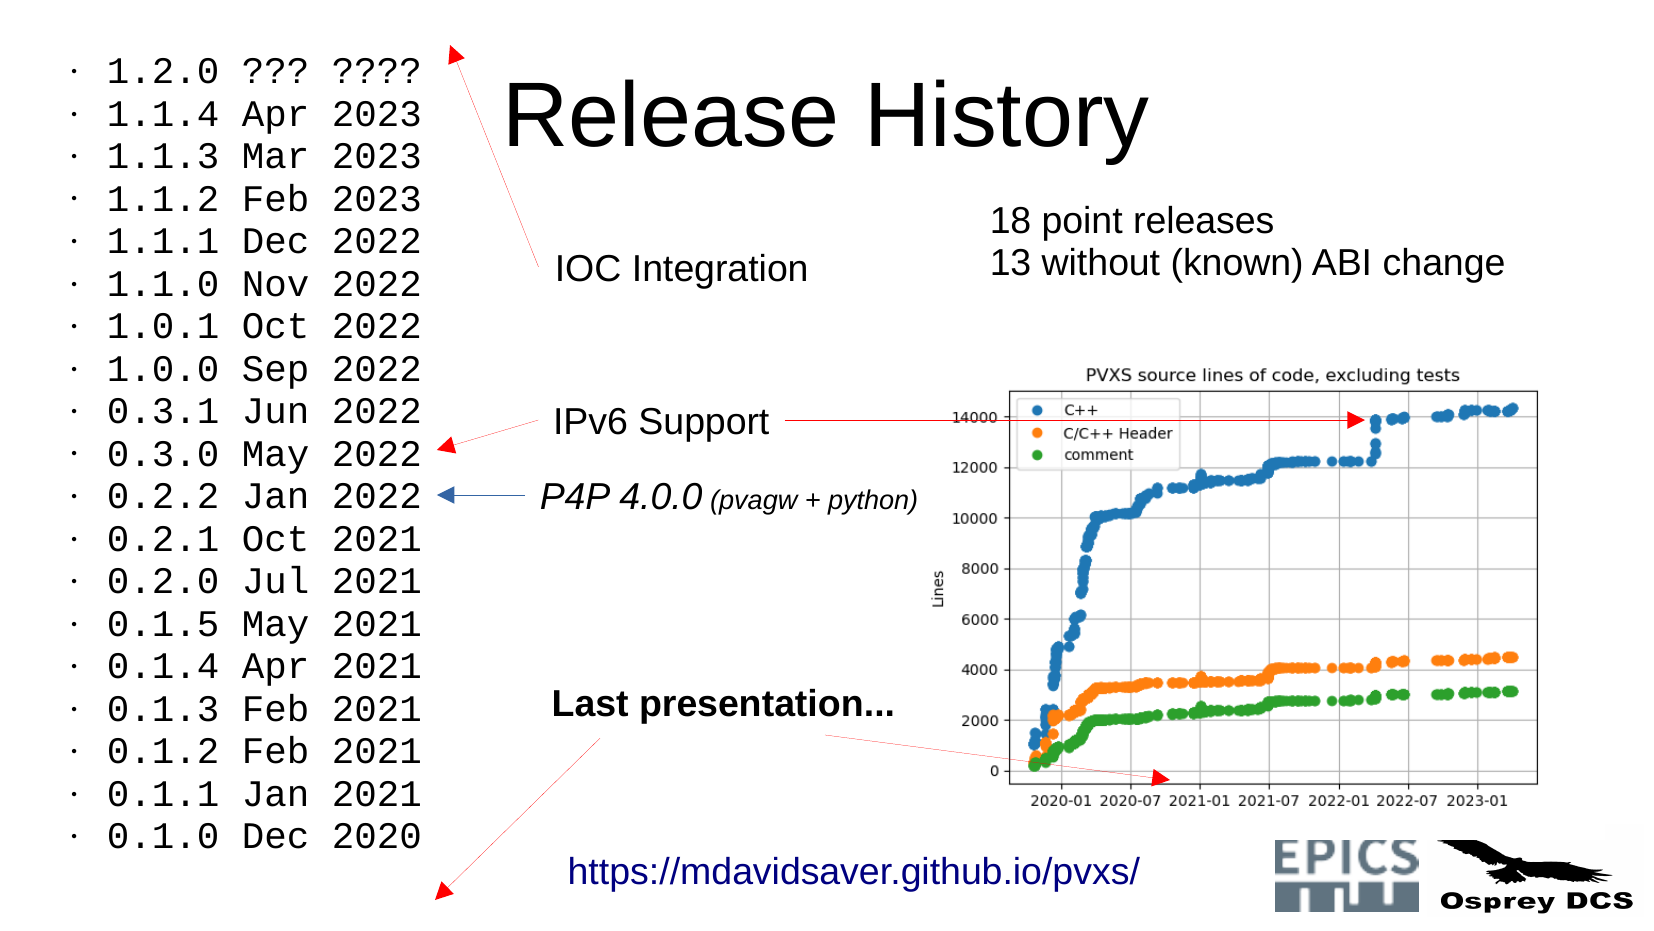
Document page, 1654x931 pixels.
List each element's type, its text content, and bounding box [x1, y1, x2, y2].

text_box IPv6 Support [538, 393, 785, 450]
text_box P4P 4.0.0 (pvagw + python) [525, 468, 924, 526]
text_box Last presentation... [536, 675, 911, 732]
text_box IOC Integration [540, 240, 824, 297]
title Release History [82, 37, 1571, 193]
text_box 18 point releases 13 without (known) ABI change [975, 192, 1521, 292]
picture [924, 329, 1644, 917]
text_box 1.2.0 ??? ???? 1.1.4 Apr 2023 1.1.3 Mar 2023 1.1.2 Feb 2023 1.1.1 Dec 2022 1.1.0 Nov 2022 1.0.1 Oct 2022 1.0.0 Sep 2022 0.3.1 Jun 2022 0.3.0 May 2022 0.2.2 Jan 2022 0.2.1 Oct 2021 0.2.0 Jul 2021 0.1.5 May 2021 0.1.4 Apr 2021 0.1.3 Feb 2021 0.1.2 Feb 2021 0.1.1 Jan 2021 0.1.0 Dec 2020 [56, 45, 437, 868]
